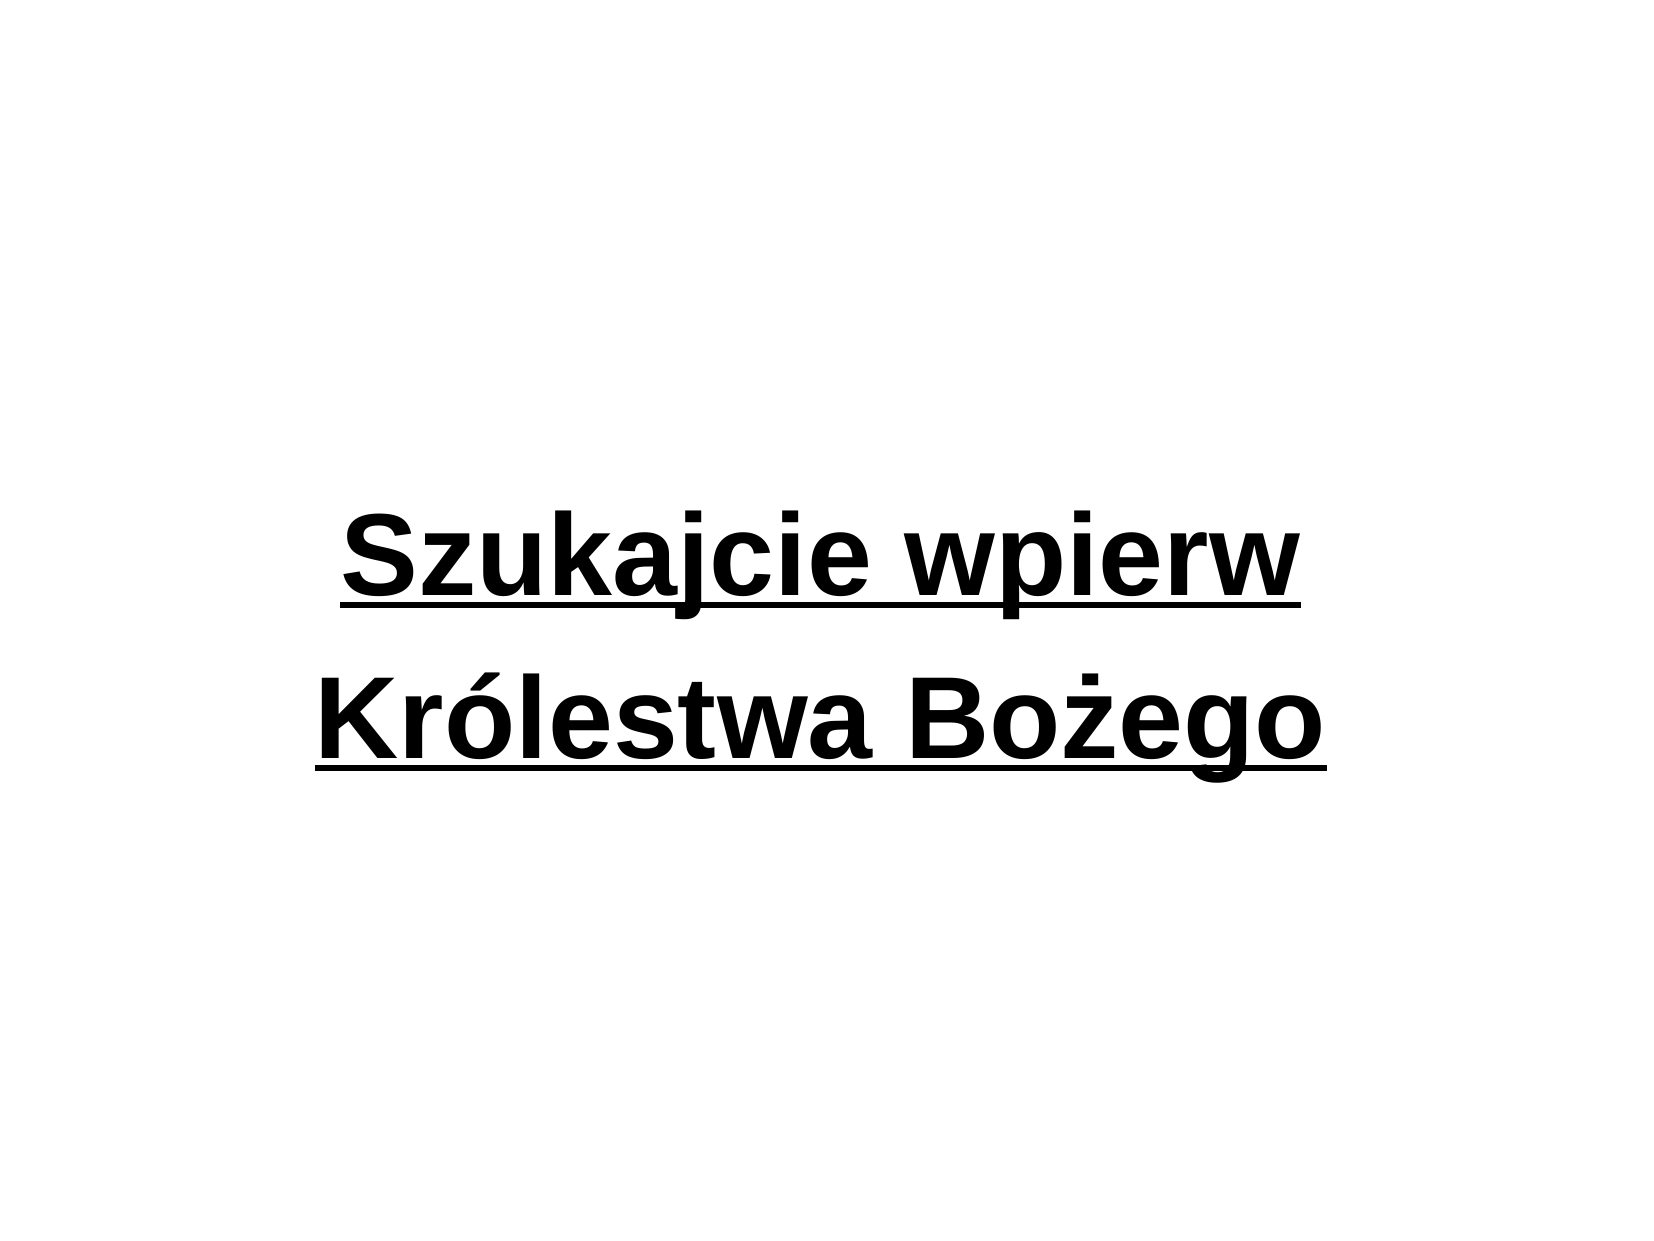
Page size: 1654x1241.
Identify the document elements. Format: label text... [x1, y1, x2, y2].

subtitle Szukajcie wpierw Królestwa Bożego [0, 0, 1642, 1241]
